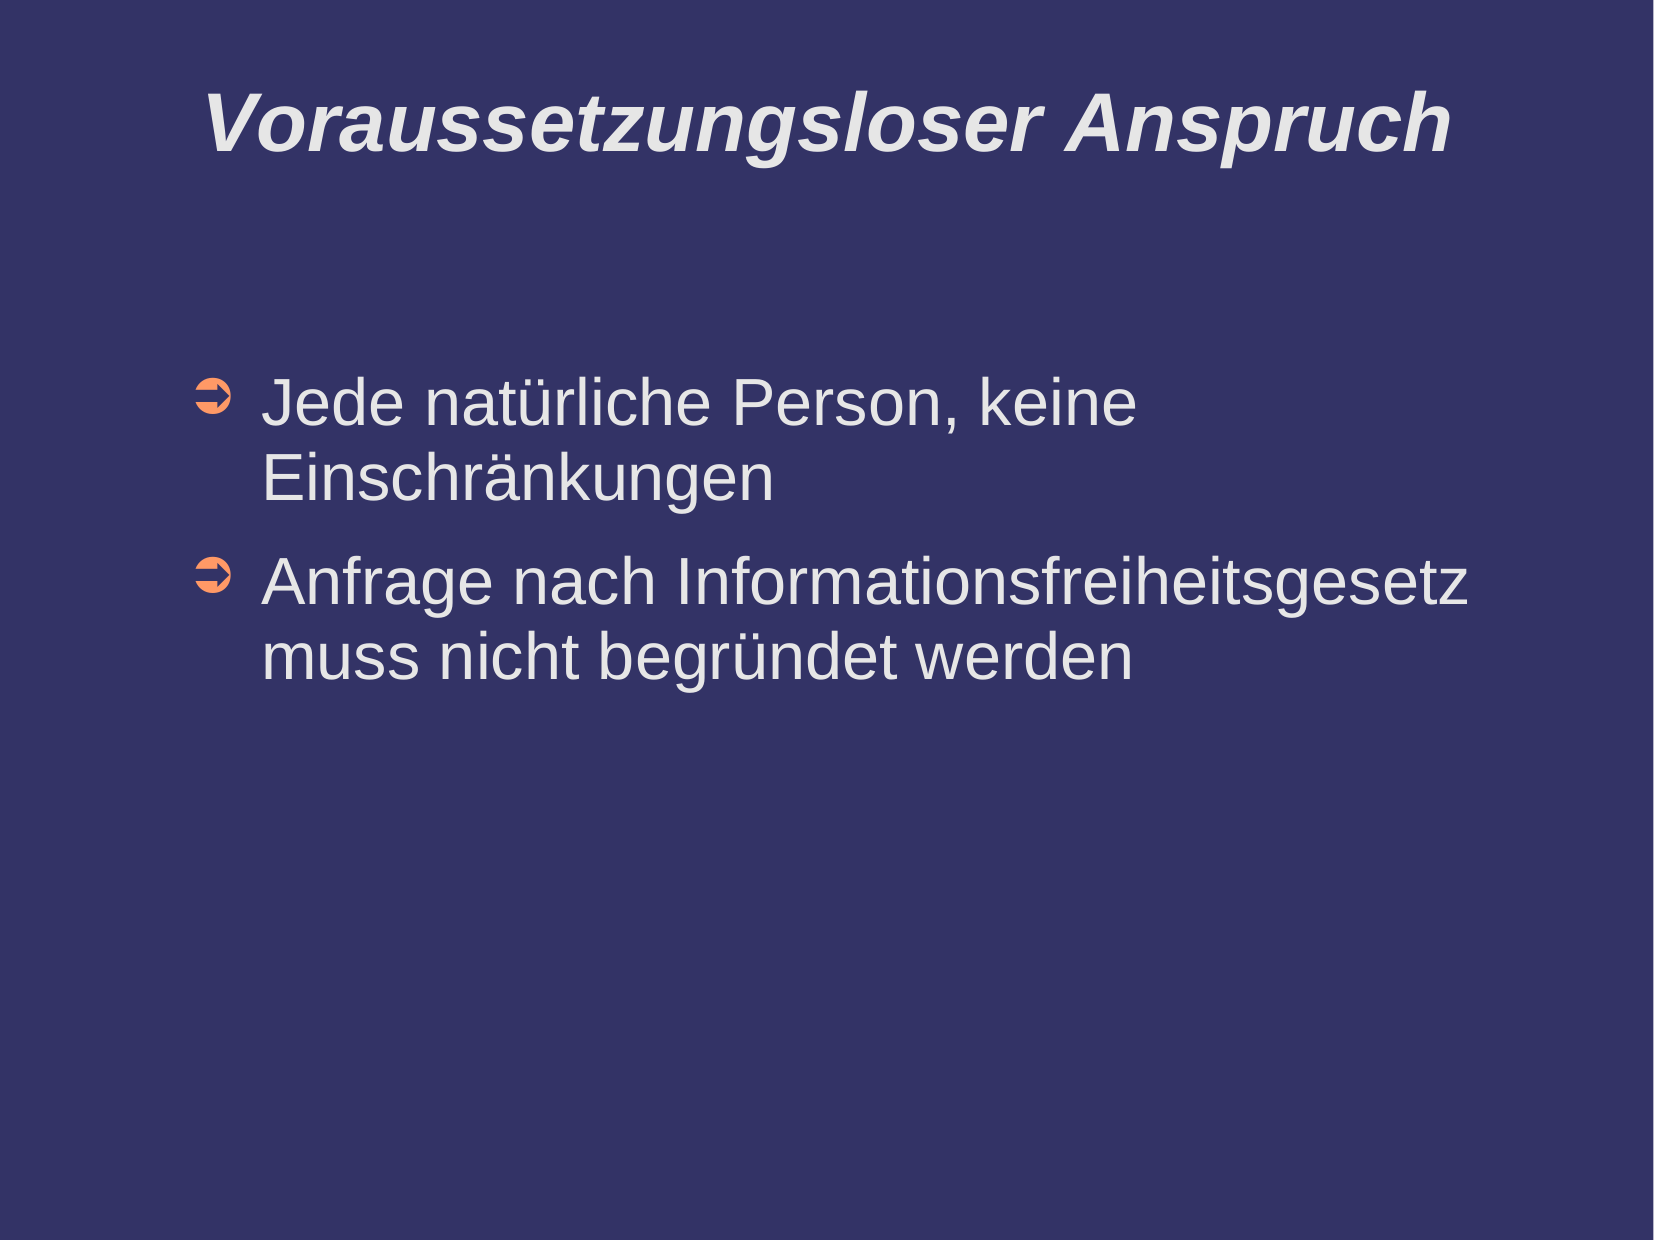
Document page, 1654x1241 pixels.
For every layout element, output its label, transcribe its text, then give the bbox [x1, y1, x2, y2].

title Voraussetzungsloser Anspruch [121, 19, 1534, 227]
list Jede natürliche Person, keine Einschränkungen Anfrage nach Informationsfreiheitsgesetz muss nicht begründet werden [178, 364, 1570, 1147]
